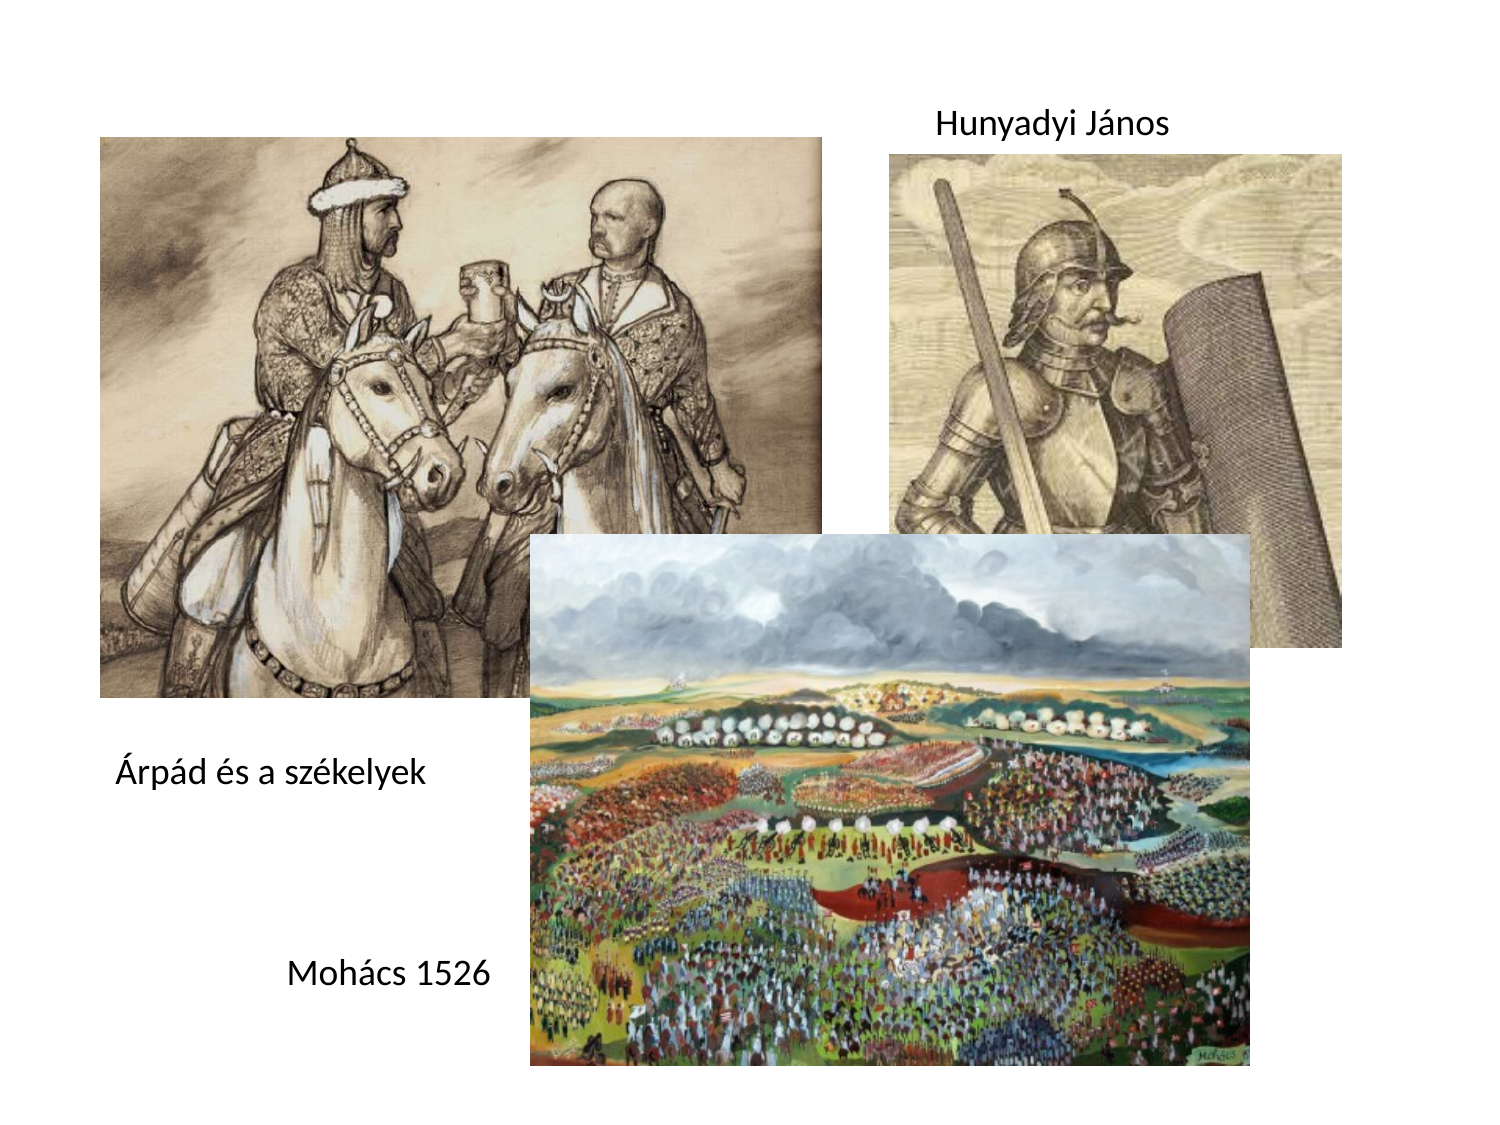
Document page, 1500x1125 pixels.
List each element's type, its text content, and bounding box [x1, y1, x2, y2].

picture [100, 137, 1342, 1066]
text_box Árpád és a székelyek [100, 739, 443, 801]
text_box Hunyadyi János [920, 90, 1311, 151]
text_box Mohács 1526 [271, 940, 680, 1002]
